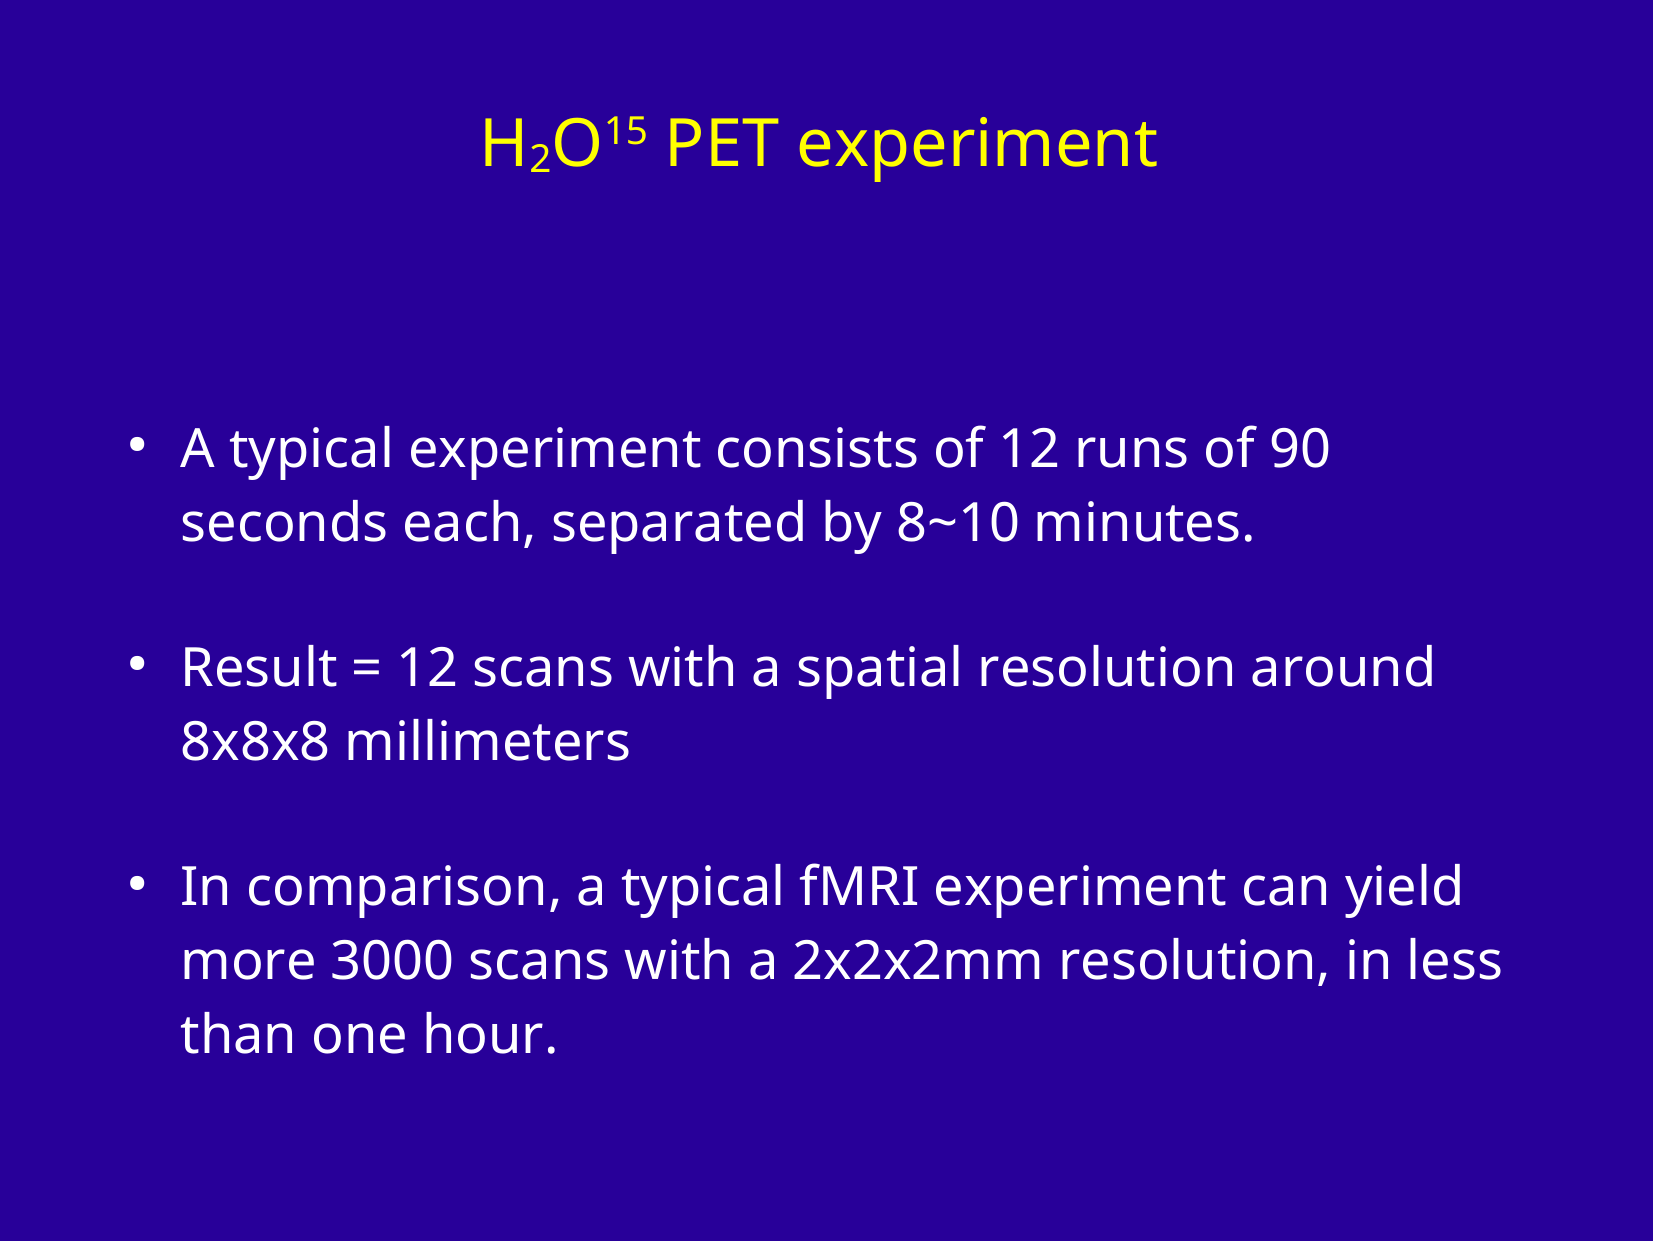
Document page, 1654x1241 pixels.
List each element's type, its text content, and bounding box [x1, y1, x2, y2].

title H2O15 PET experiment [113, 36, 1526, 244]
list A typical experiment consists of 12 runs of 90 seconds each, separated by 8~10 minutes. Result = 12 scans with a spatial resolution around 8x8x8 millimeters In comparison, a typical fMRI experiment can yield more 3000 scans with a 2x2x2mm resolution, in less than one hour. [109, 263, 1522, 1141]
